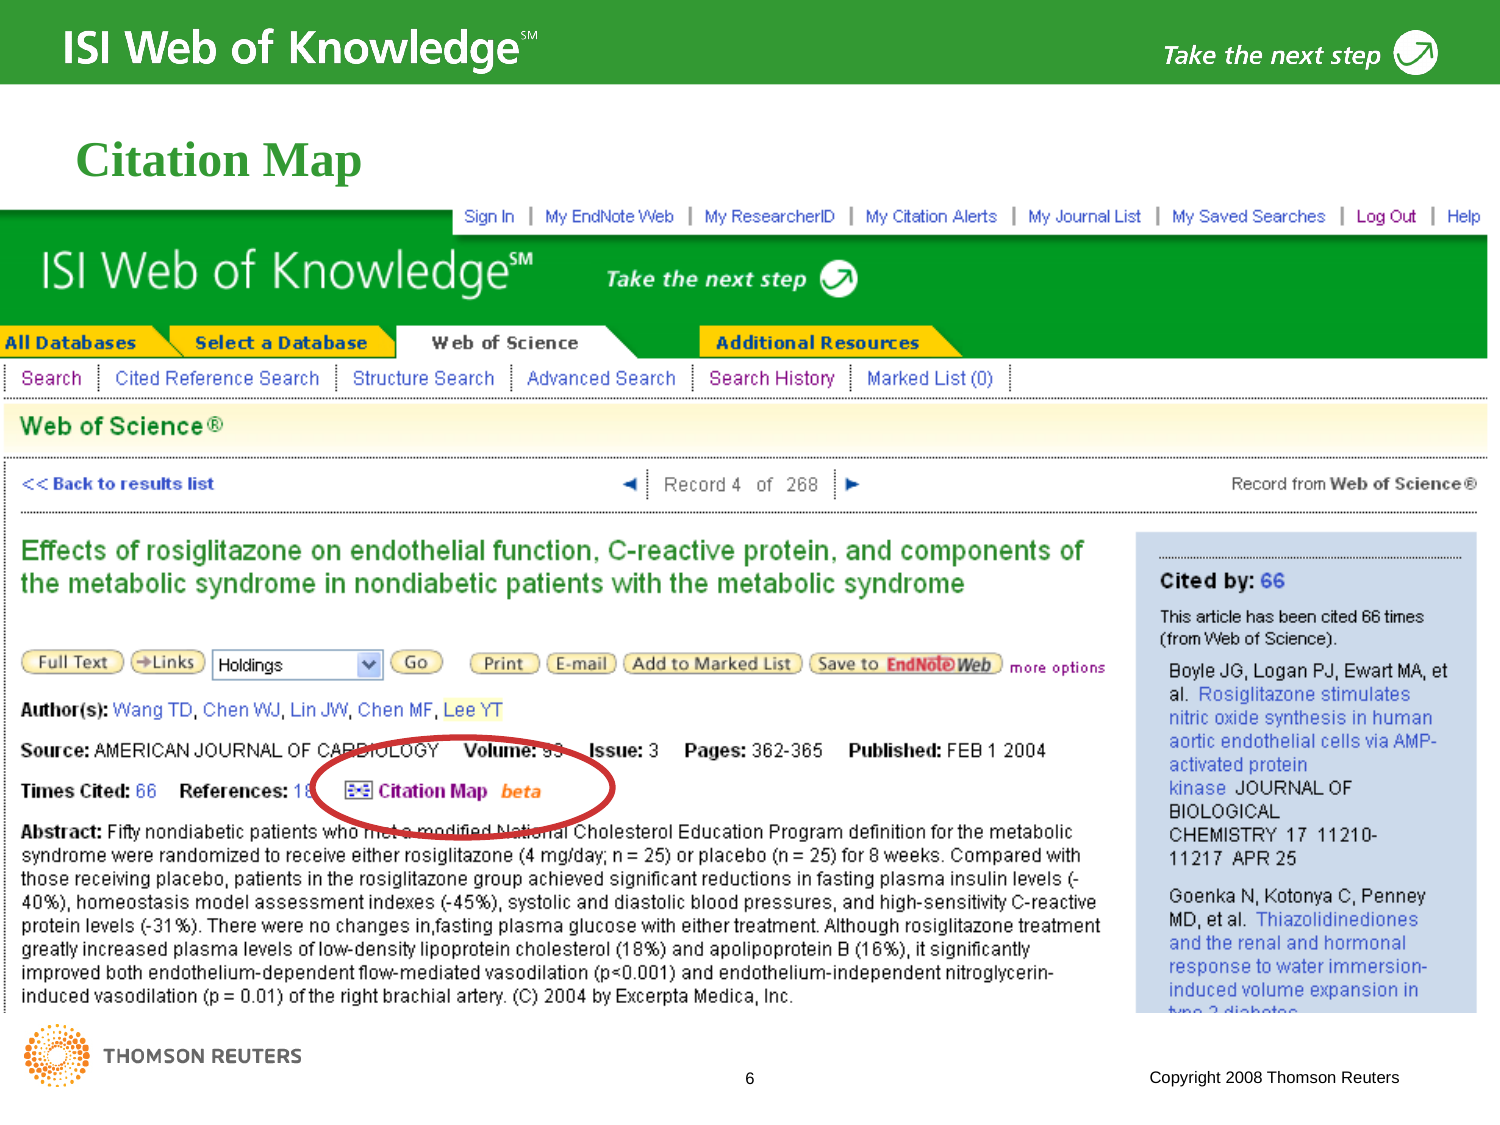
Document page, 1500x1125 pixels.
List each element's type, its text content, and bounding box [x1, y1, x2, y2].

picture [0, 200, 1488, 1013]
title Citation Map [75, 111, 1426, 187]
